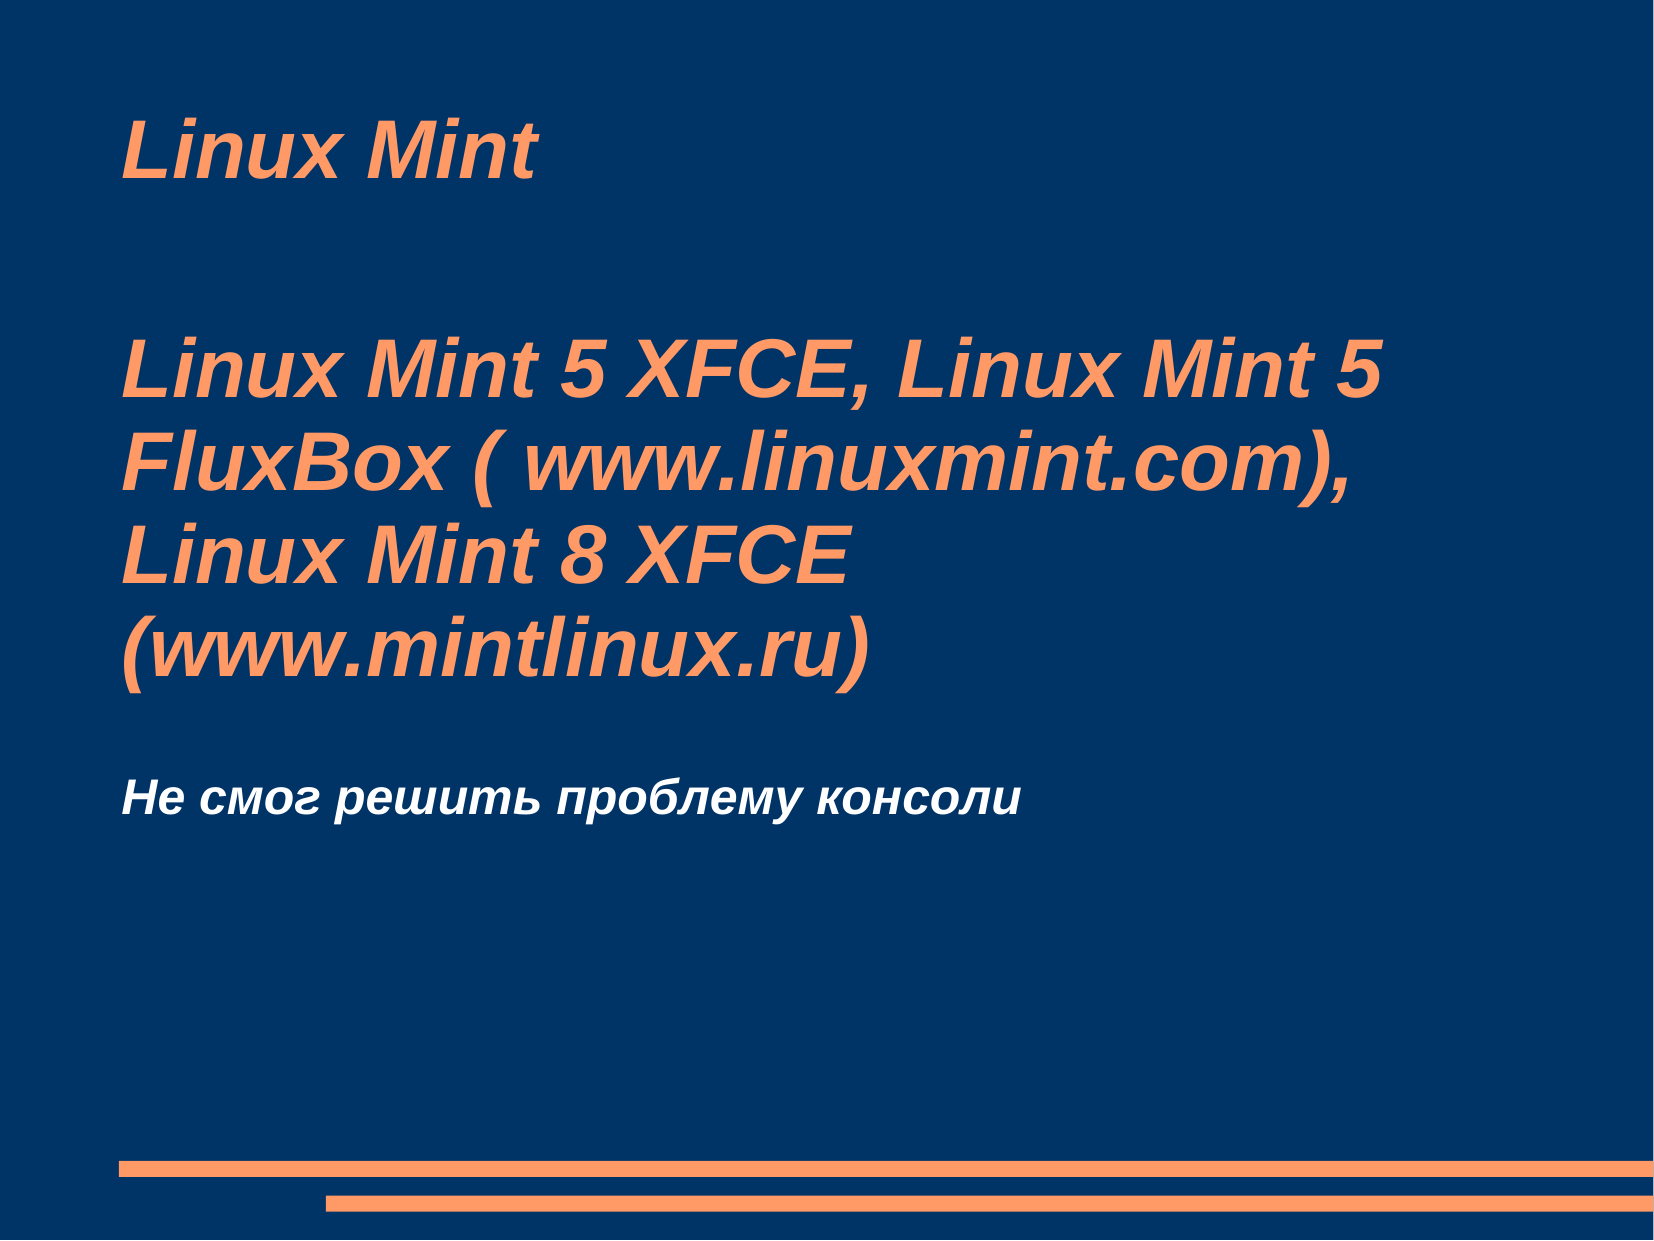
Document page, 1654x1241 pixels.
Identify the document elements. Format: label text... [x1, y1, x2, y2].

title Linux Mint [121, 53, 1534, 247]
list Linux Mint 5 XFCE, Linux Mint 5 FluxBox ( www.linuxmint.com), Linux Mint 8 XFCE (www.mintlinux.ru) Не смог решить проблему консоли [121, 322, 1561, 1126]
